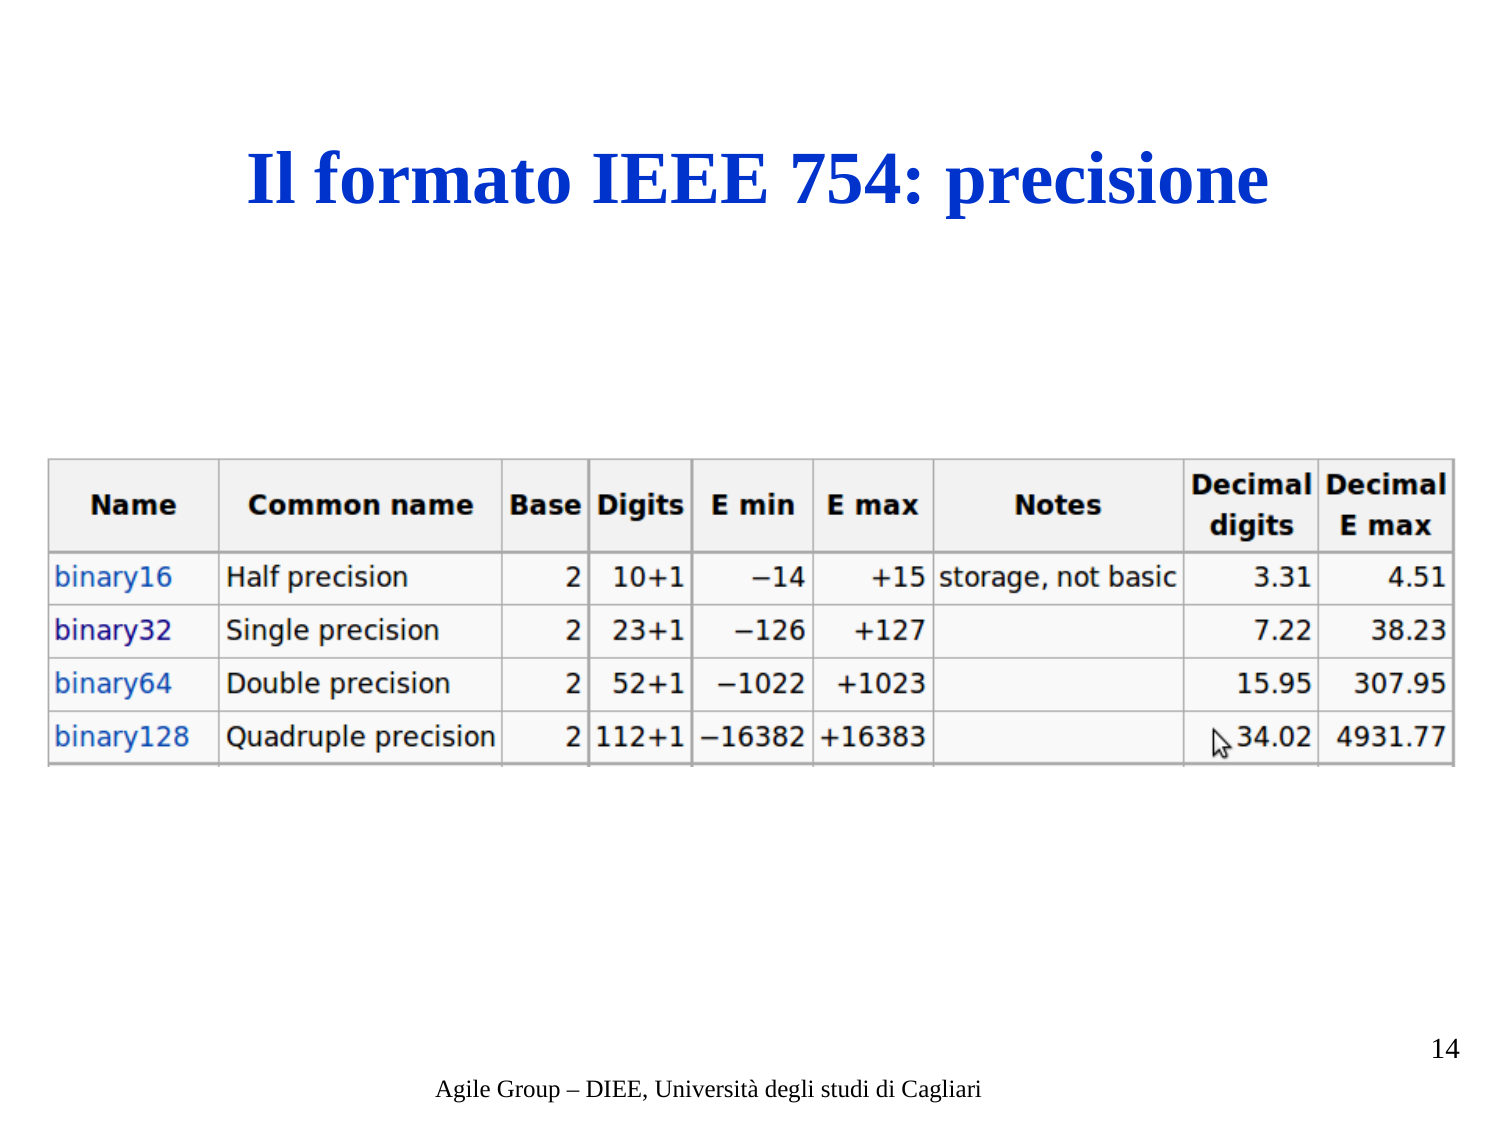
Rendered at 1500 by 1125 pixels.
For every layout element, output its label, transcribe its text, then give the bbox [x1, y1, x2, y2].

title Il formato IEEE 754: precisione [120, 96, 1396, 260]
picture [37, 443, 1460, 767]
